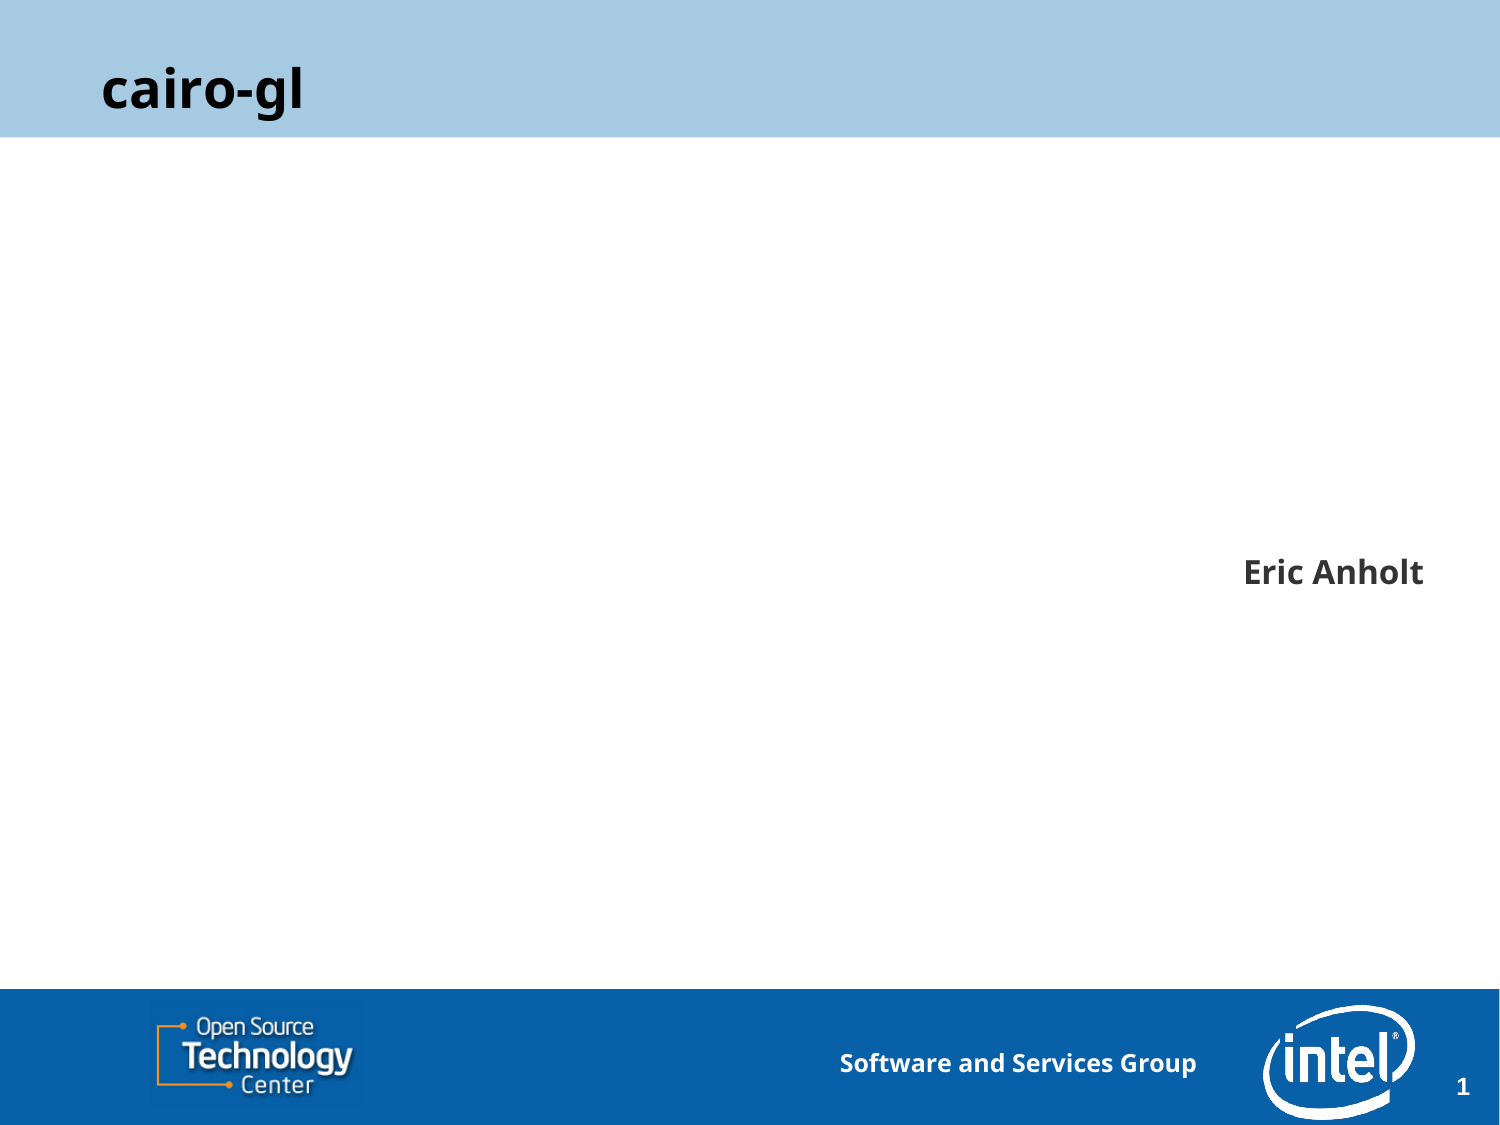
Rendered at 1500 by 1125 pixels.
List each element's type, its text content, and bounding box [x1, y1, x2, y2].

title cairo-gl [87, 37, 1446, 138]
subtitle Eric Anholt [74, 202, 1425, 945]
picture [150, 999, 365, 1106]
picture [1263, 1005, 1415, 1120]
